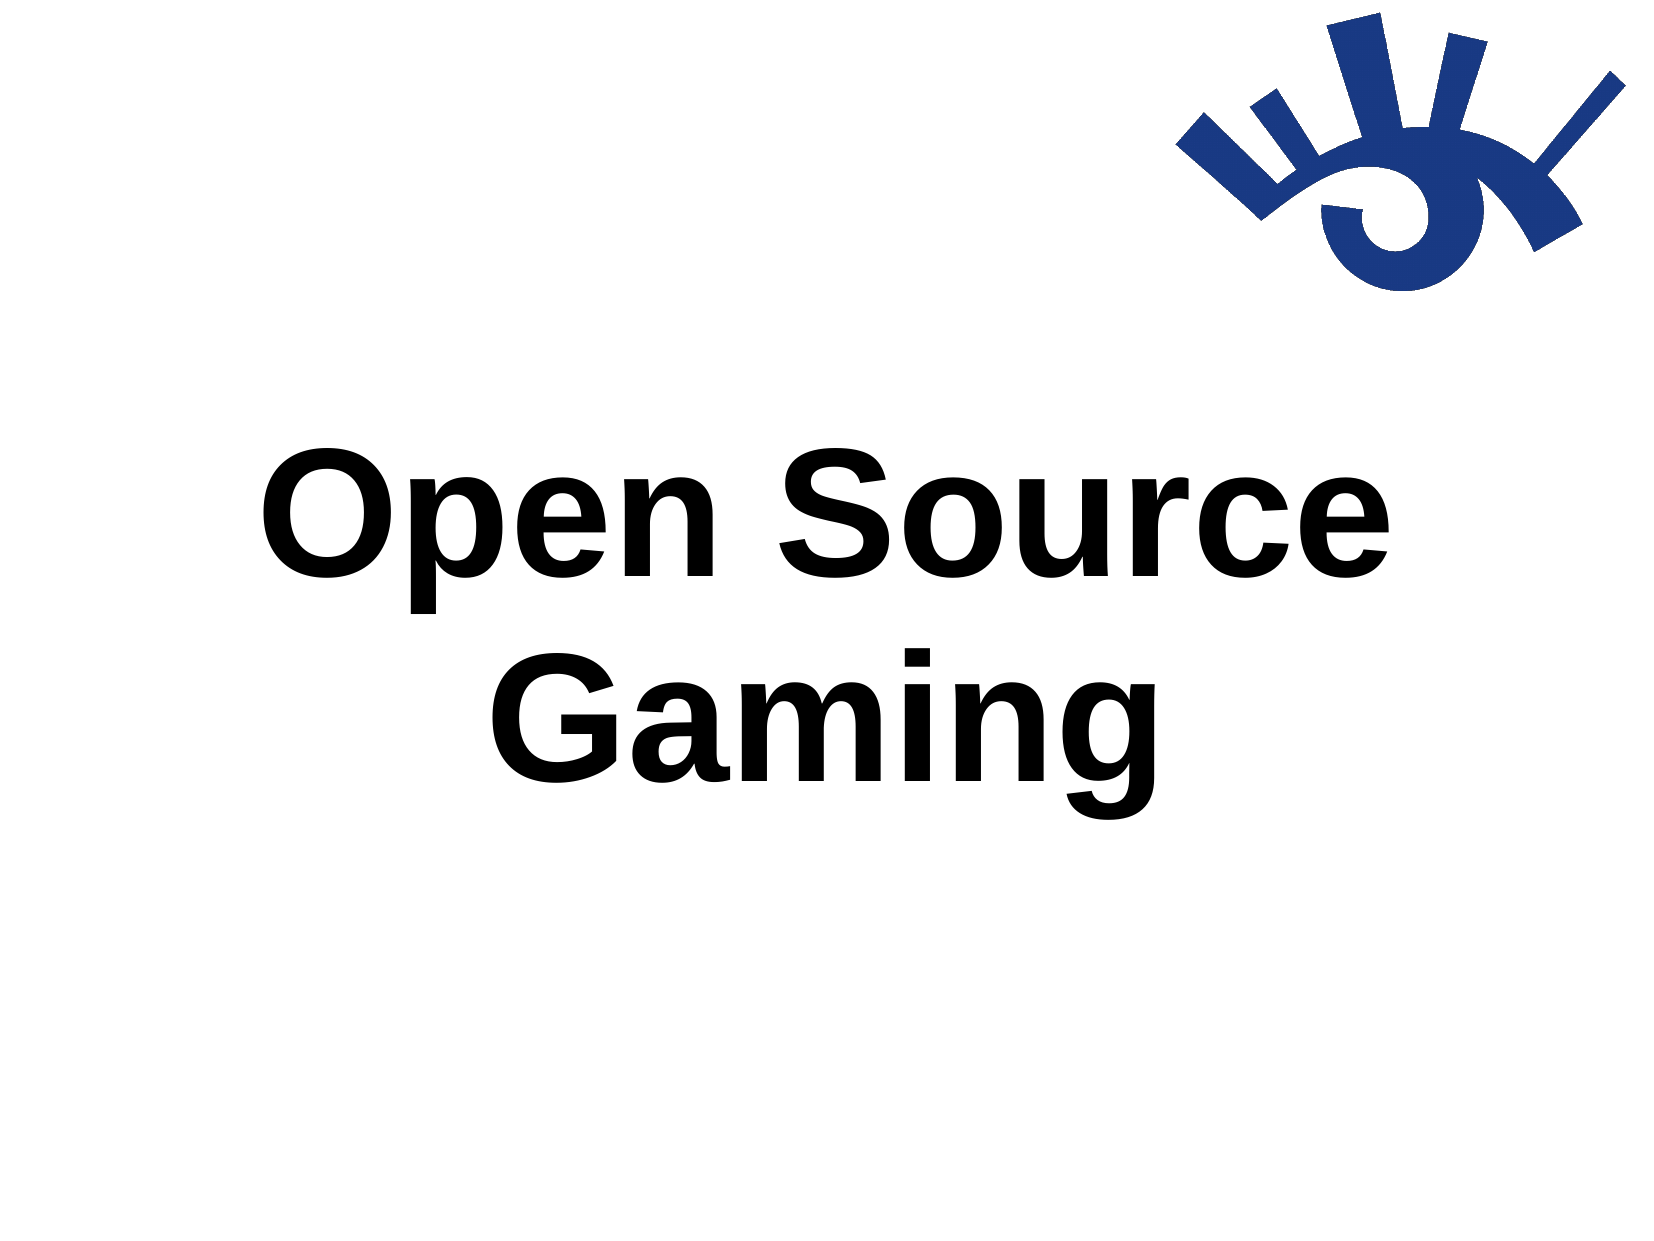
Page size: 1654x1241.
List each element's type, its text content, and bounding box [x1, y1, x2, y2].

picture [1175, 12, 1626, 316]
subtitle Open Source Gaming [82, 60, 1571, 1171]
